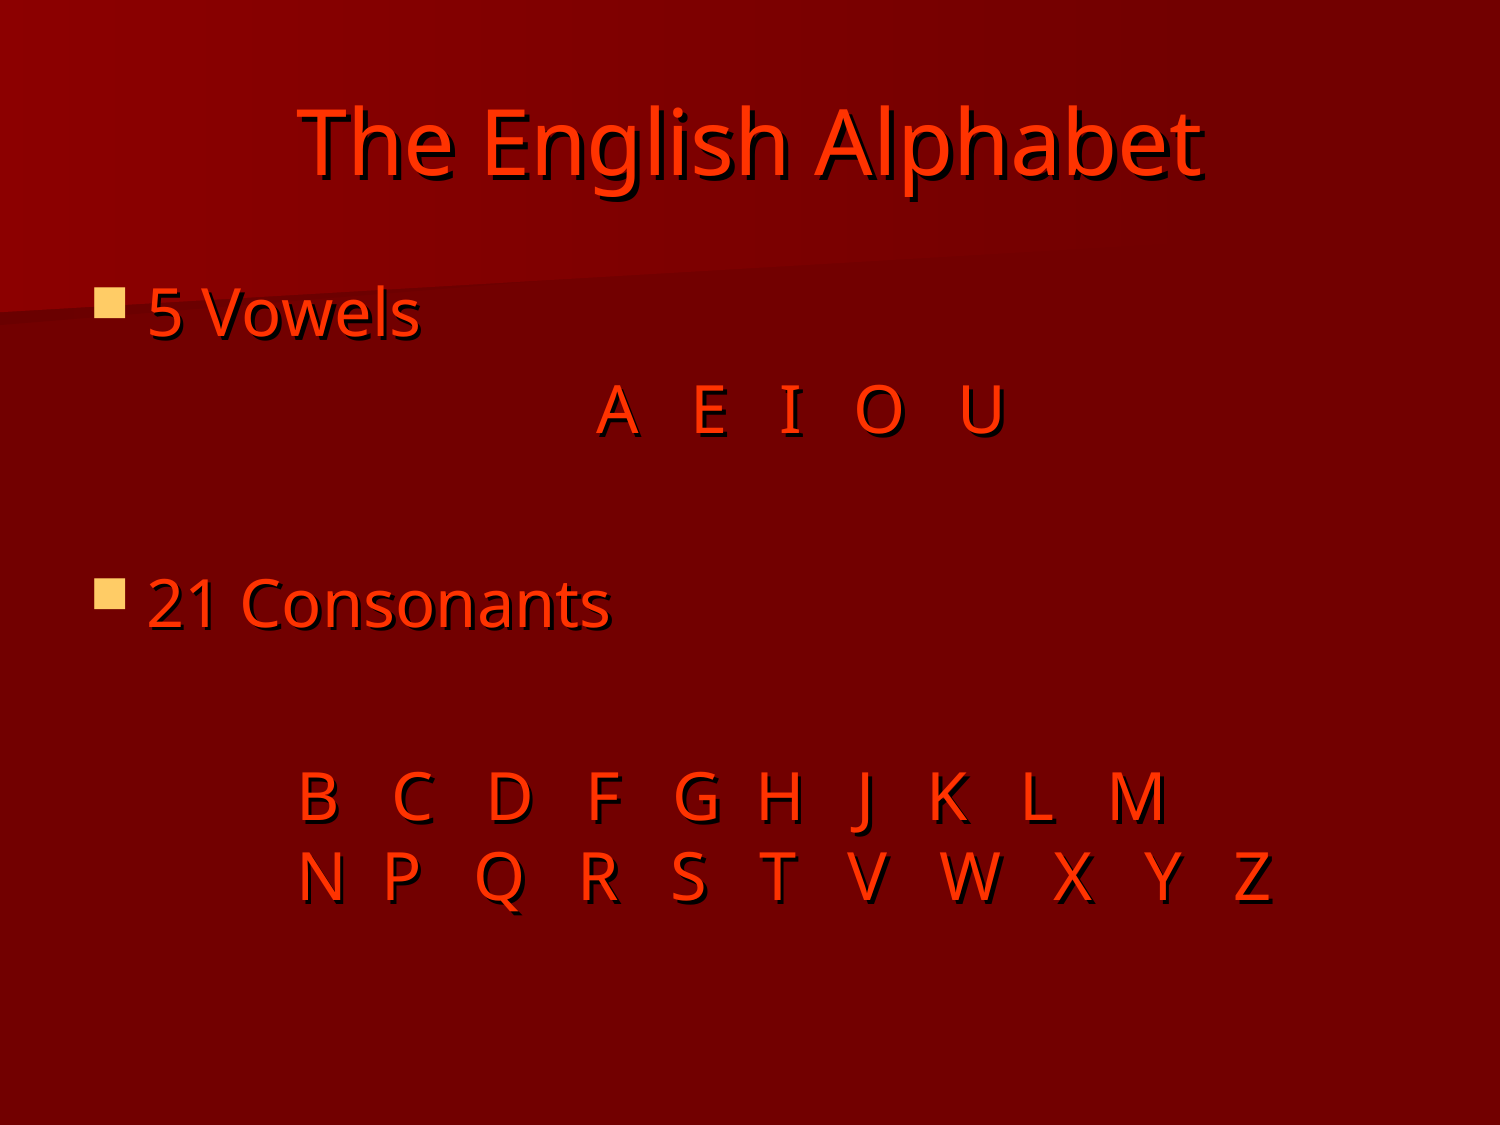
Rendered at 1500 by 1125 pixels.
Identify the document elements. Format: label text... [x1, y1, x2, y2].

list 5 Vowels A E I O U 21 Consonants B C D F G H J K L M N P Q R S T V W X Y Z [75, 262, 1426, 1000]
title The English Alphabet [75, 45, 1426, 233]
